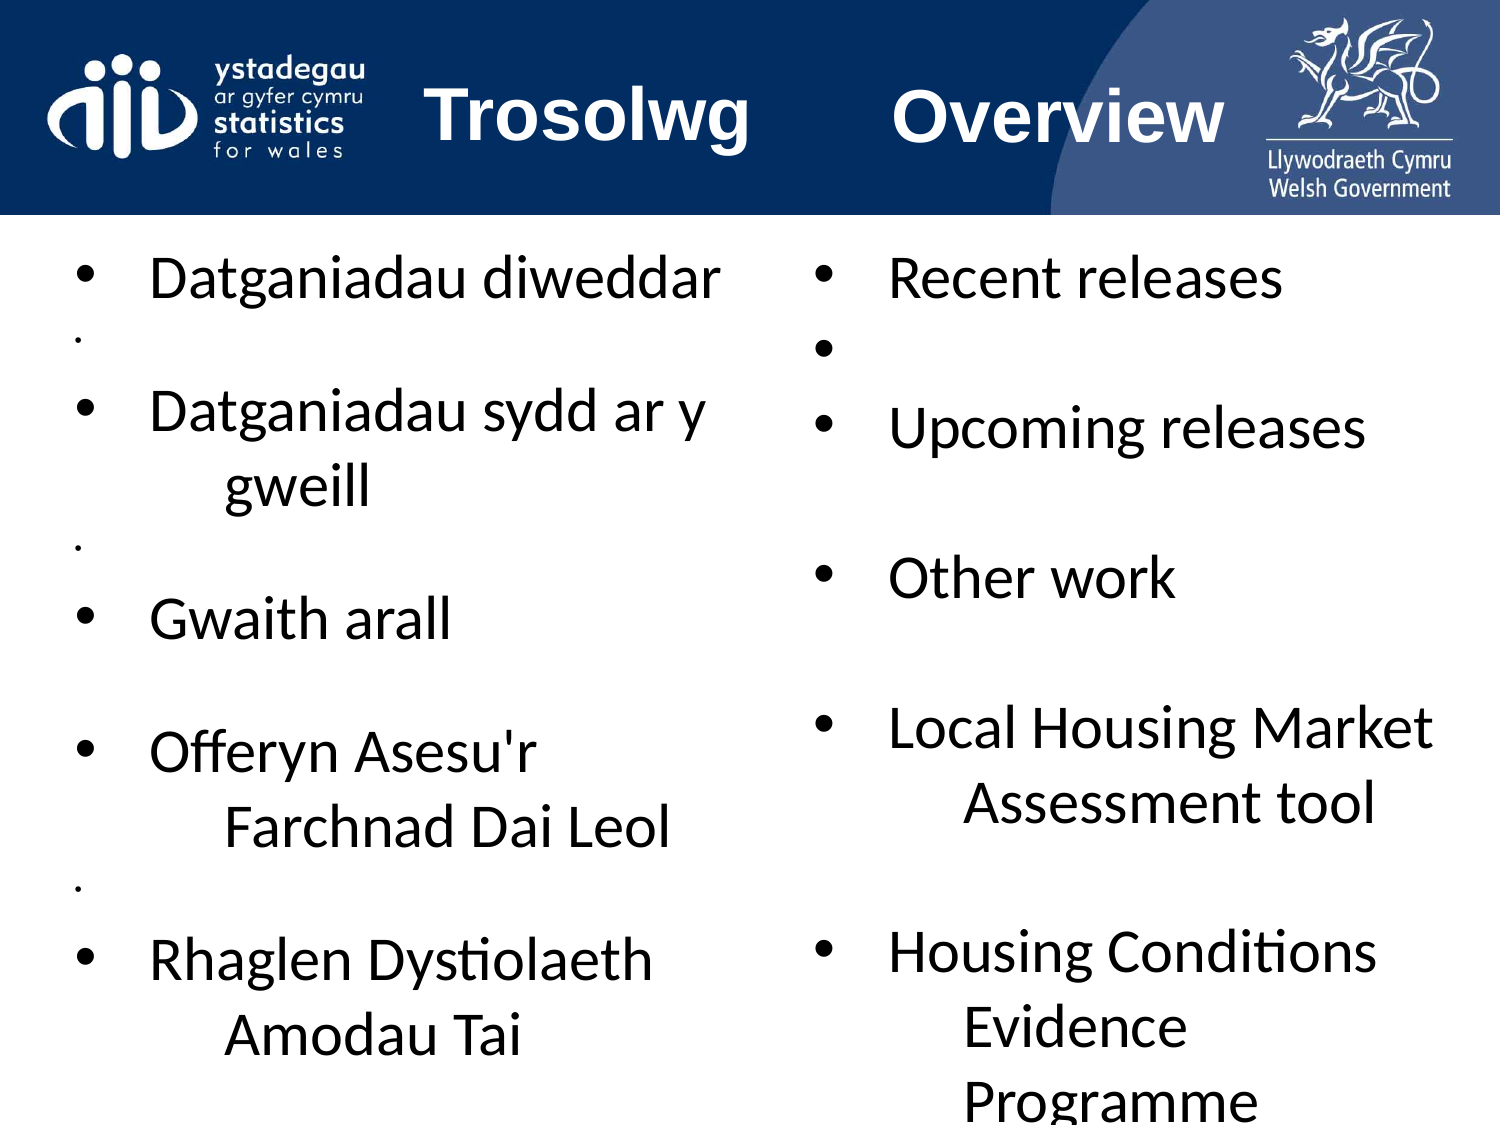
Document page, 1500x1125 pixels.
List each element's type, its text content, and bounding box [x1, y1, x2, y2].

picture [0, 0, 1500, 215]
text_box Trosolwg [363, 36, 814, 183]
list Datganiadau diweddar Datganiadau sydd ar y gweill Gwaith arall Offeryn Asesu'r Farchnad Dai Leol Rhaglen Dystiolaeth Amodau Tai [59, 228, 758, 1097]
title Overview [846, 36, 1272, 189]
text_box Recent releases Upcoming releases Other work Local Housing Market Assessment tool Housing Conditions Evidence Programme [798, 228, 1456, 1099]
